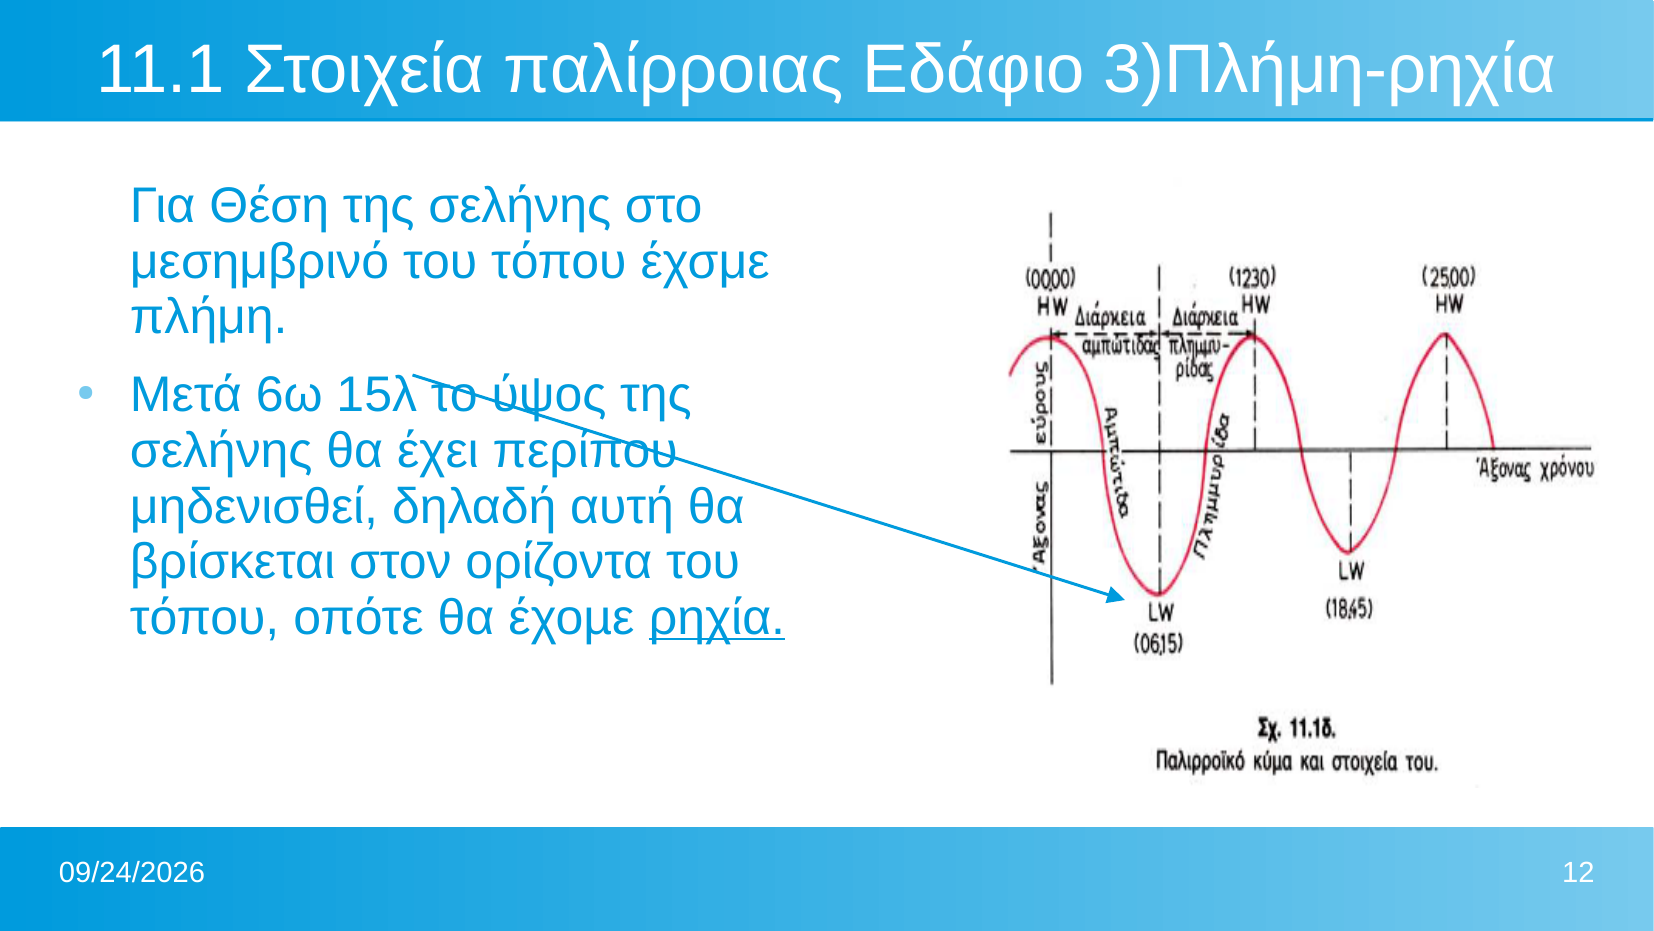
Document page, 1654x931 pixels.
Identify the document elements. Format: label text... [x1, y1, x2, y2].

title 11.1 Στοιχεία παλίρροιας Εδάφιο 3)Πλήμη-ρηχία [59, 29, 1595, 108]
list Για Θέση της σελήνης στο μεσημβρινό του τόπου έχσμε πλήμη. Μετά 6ω 15λ το ύψος της σελήνης θα έχει περίπου μηδενισθεί, δηλαδή αυτή θα βρίσκεται στον ορίζοντα του τόπου, οπότε θα έχοµε ρηχία. [59, 177, 809, 768]
picture [995, 177, 1613, 788]
